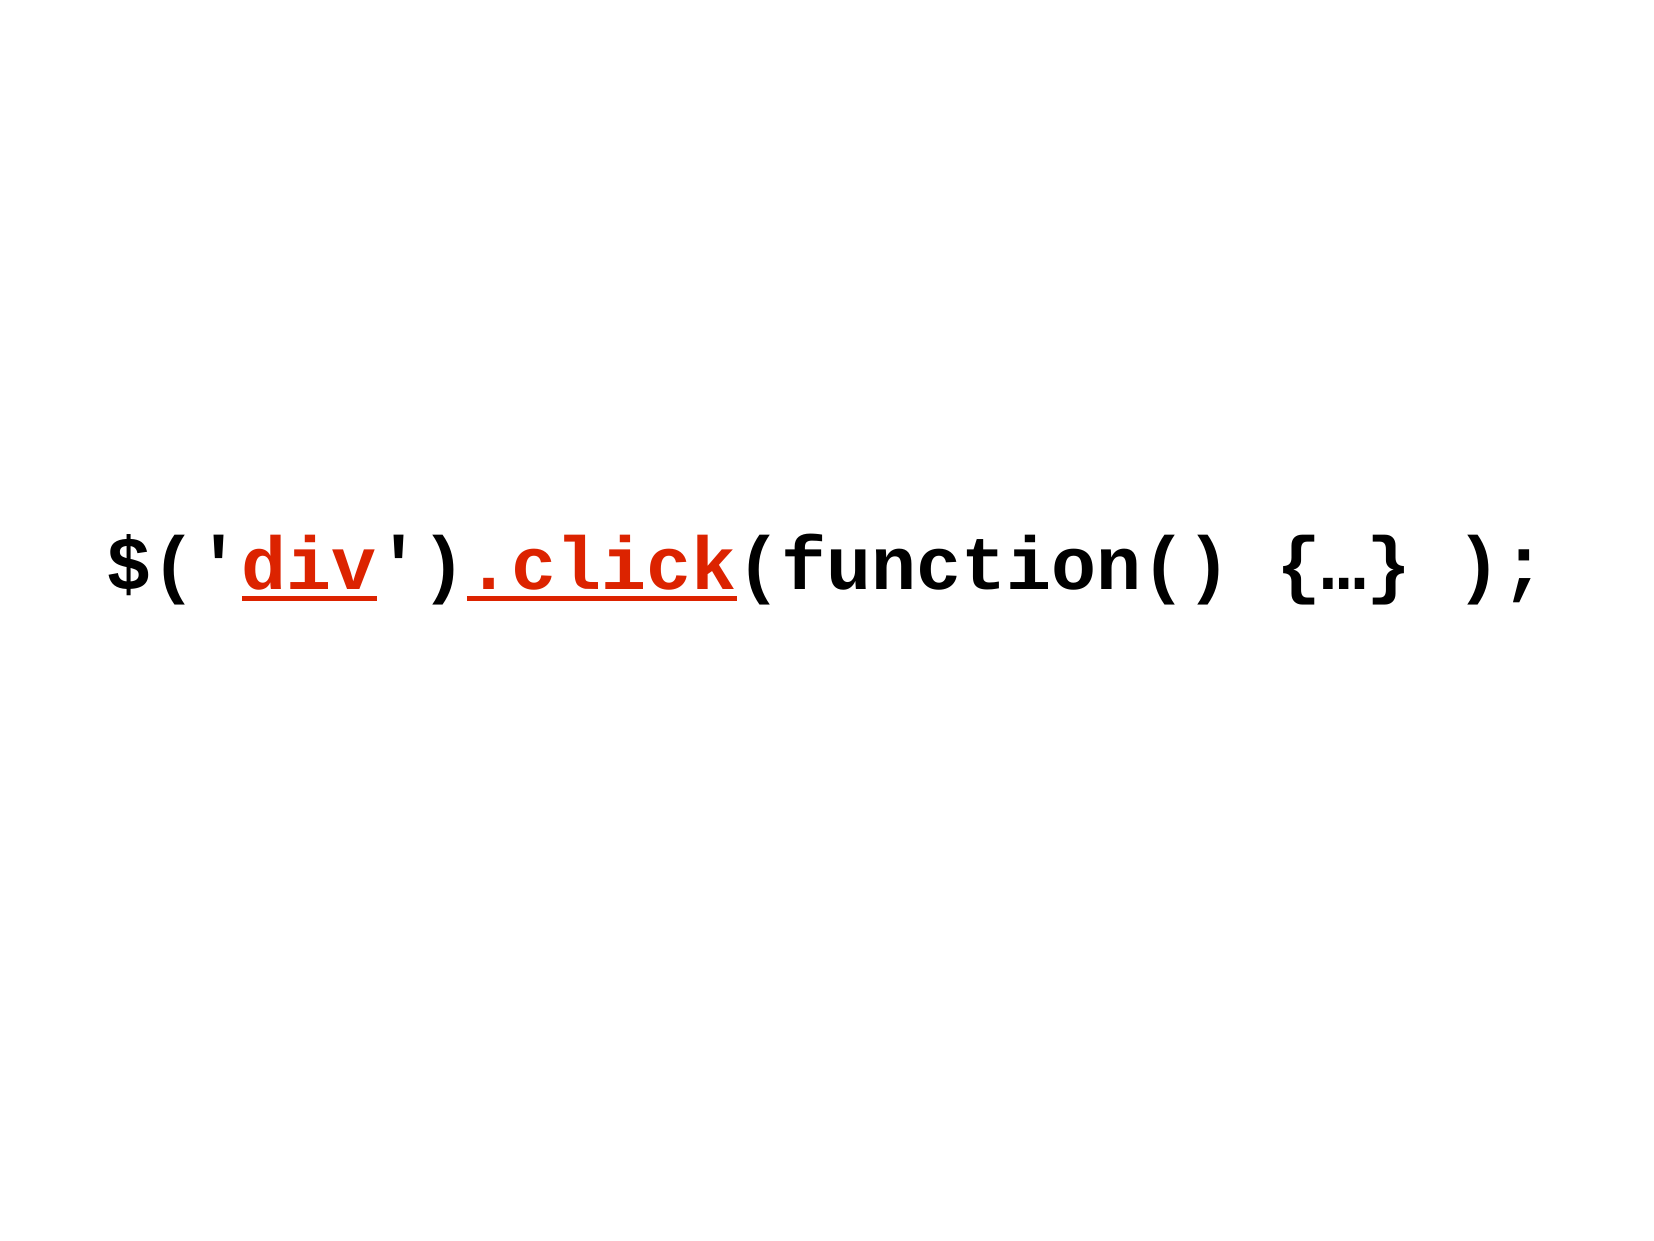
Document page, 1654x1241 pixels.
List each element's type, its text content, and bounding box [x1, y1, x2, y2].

subtitle $('div').click(function() {…} ); [82, 118, 1571, 1021]
